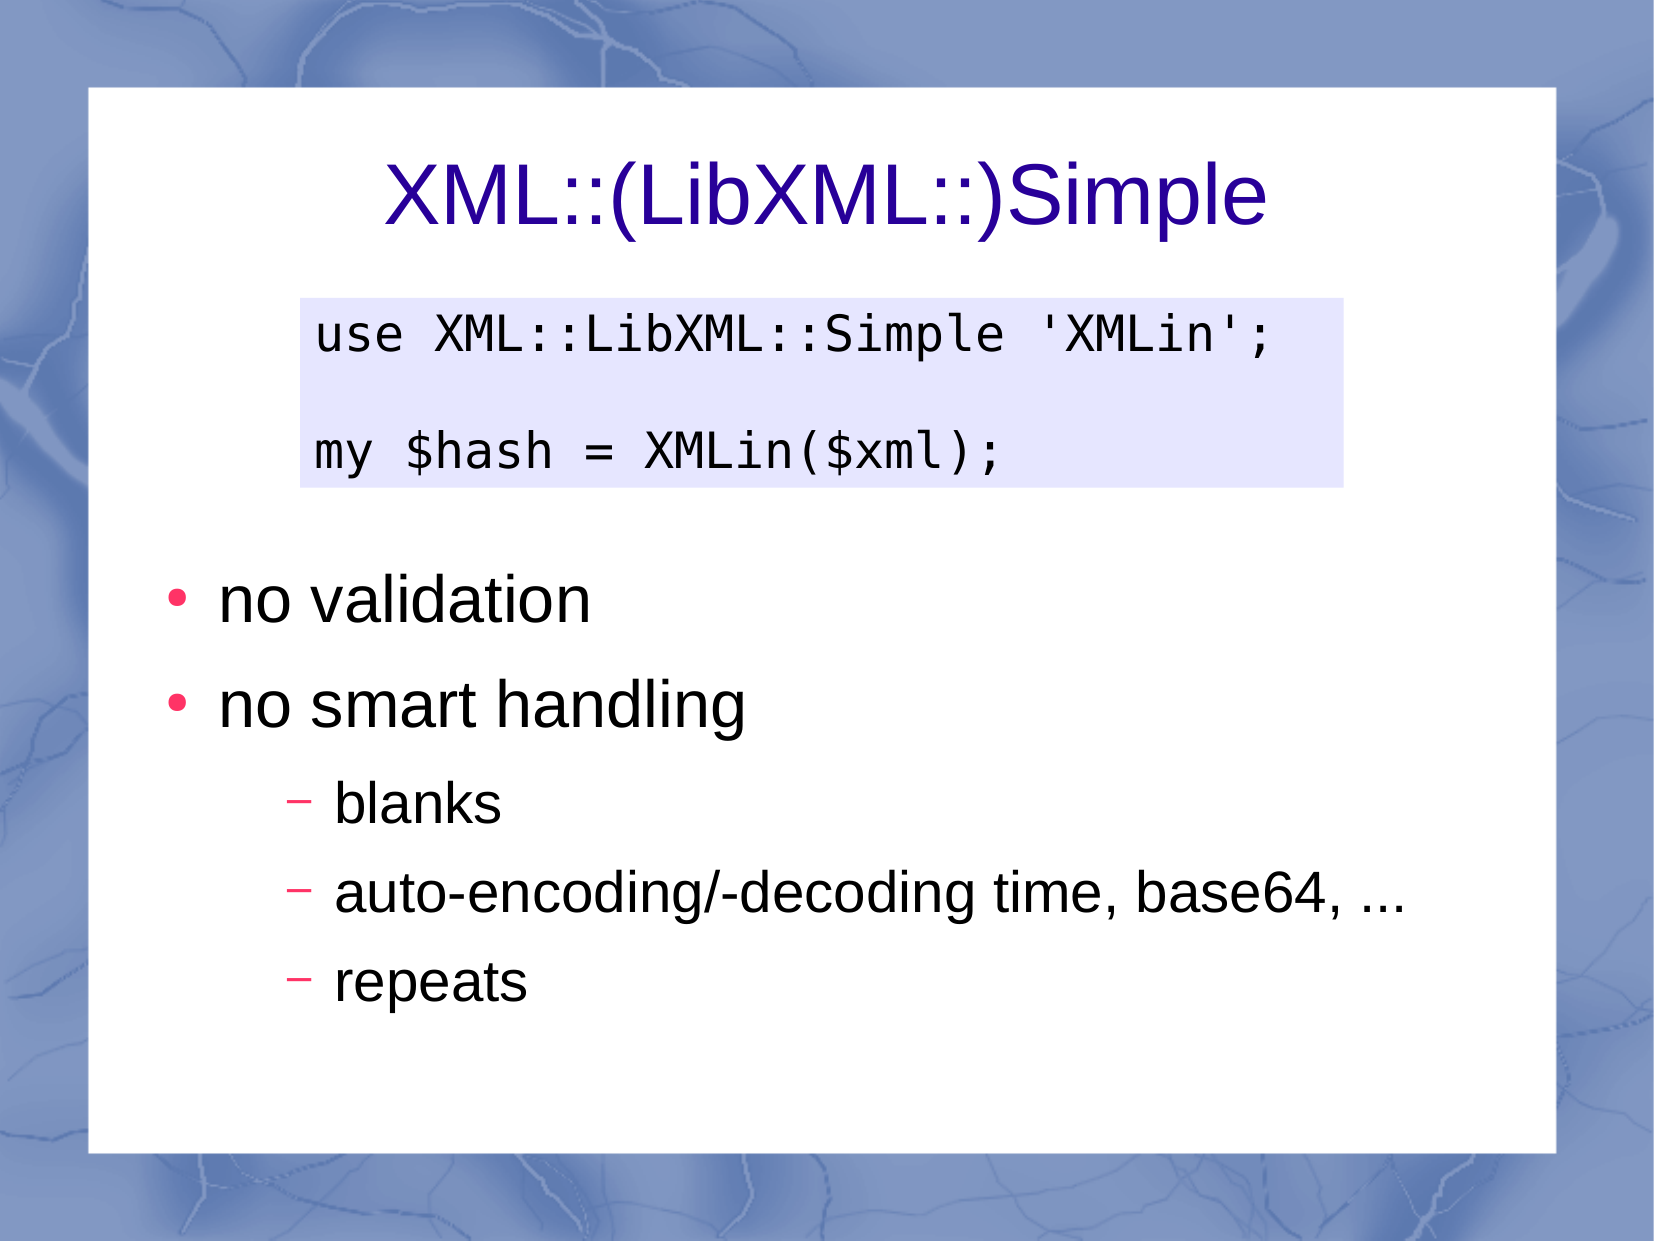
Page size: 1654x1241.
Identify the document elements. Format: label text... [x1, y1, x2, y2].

text_box use XML::LibXML::Simple 'XMLin'; my $hash = XMLin($xml); [300, 297, 1344, 488]
picture [0, 0, 1654, 1241]
list no validation no smart handling blanks auto-encoding/-decoding time, base64, ... repeats [147, 562, 1506, 1145]
title XML::(LibXML::)Simple [118, 90, 1536, 298]
